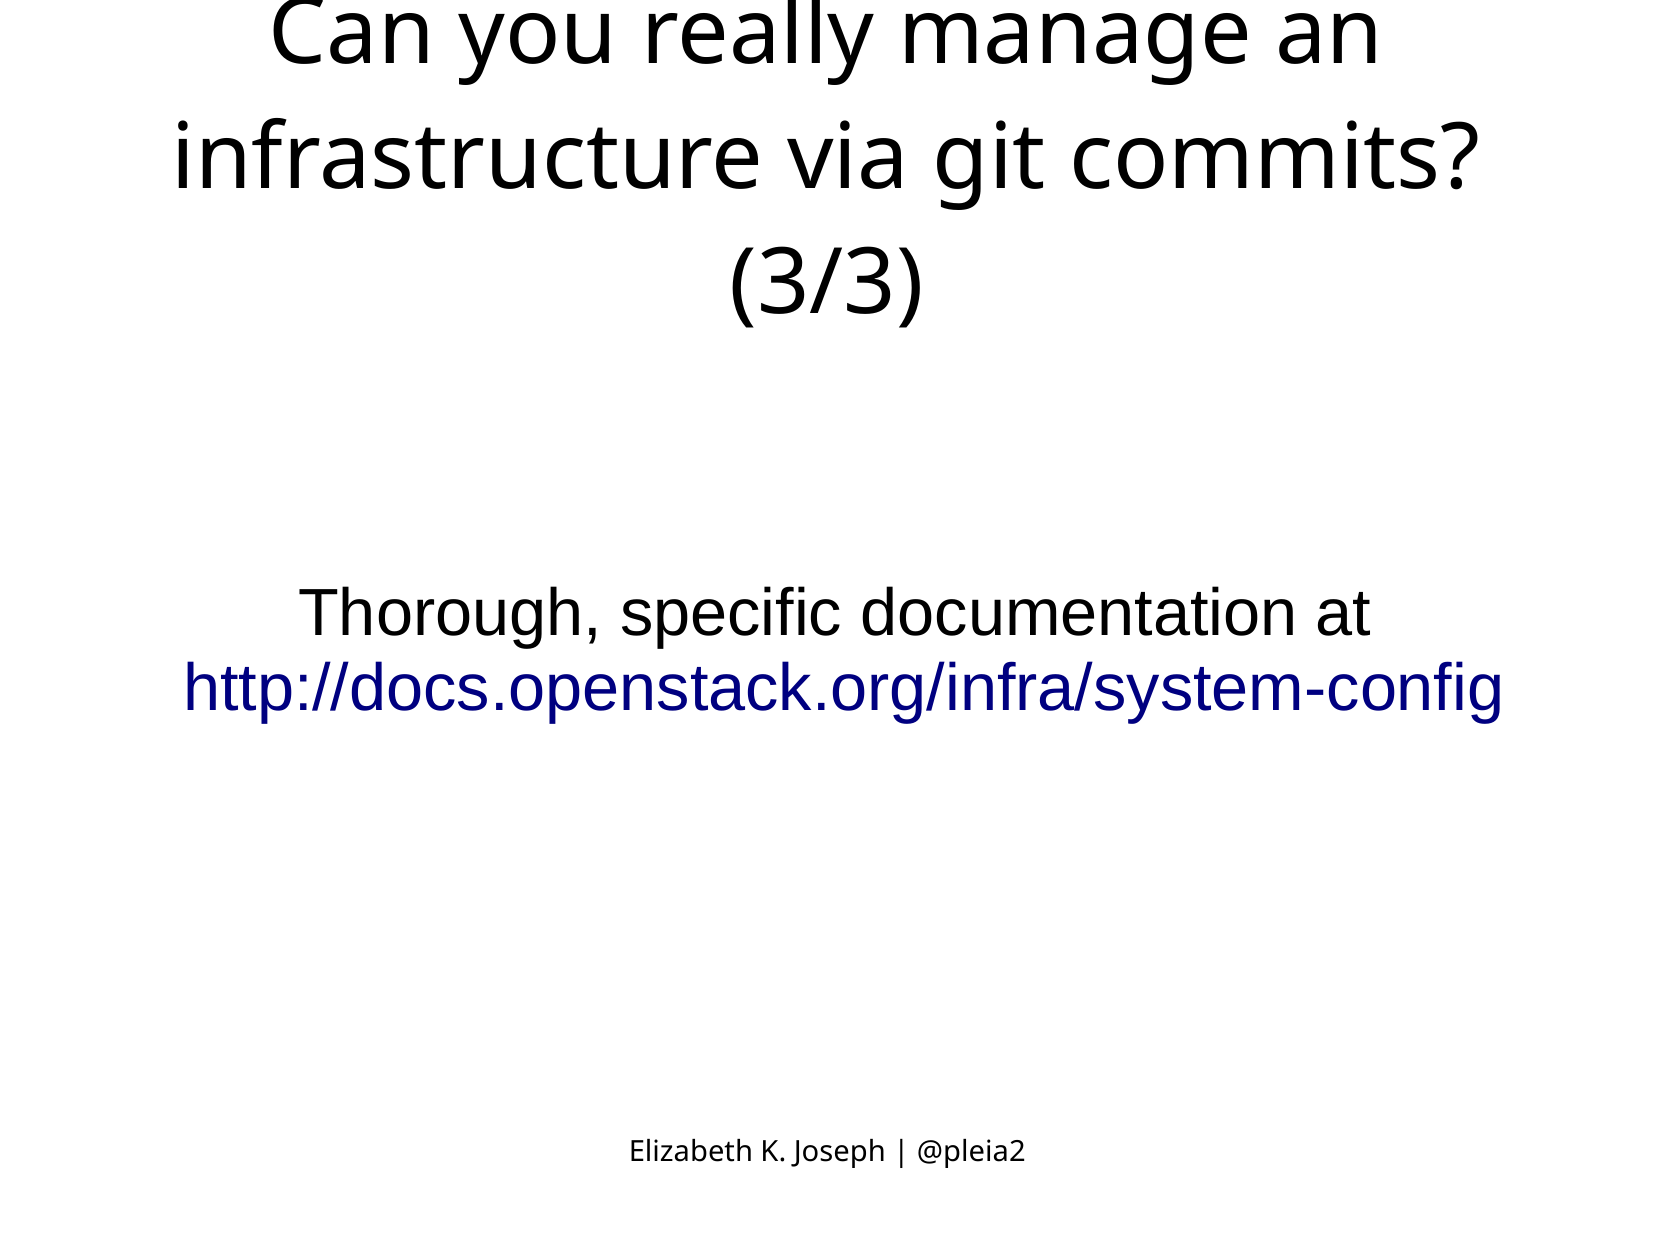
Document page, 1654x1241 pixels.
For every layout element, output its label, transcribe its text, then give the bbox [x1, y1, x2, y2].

subtitle Thorough, specific documentation at http://docs.openstack.org/infra/system-config [82, 290, 1571, 1010]
title Can you really manage an infrastructure via git commits? (3/3) [82, 49, 1571, 257]
